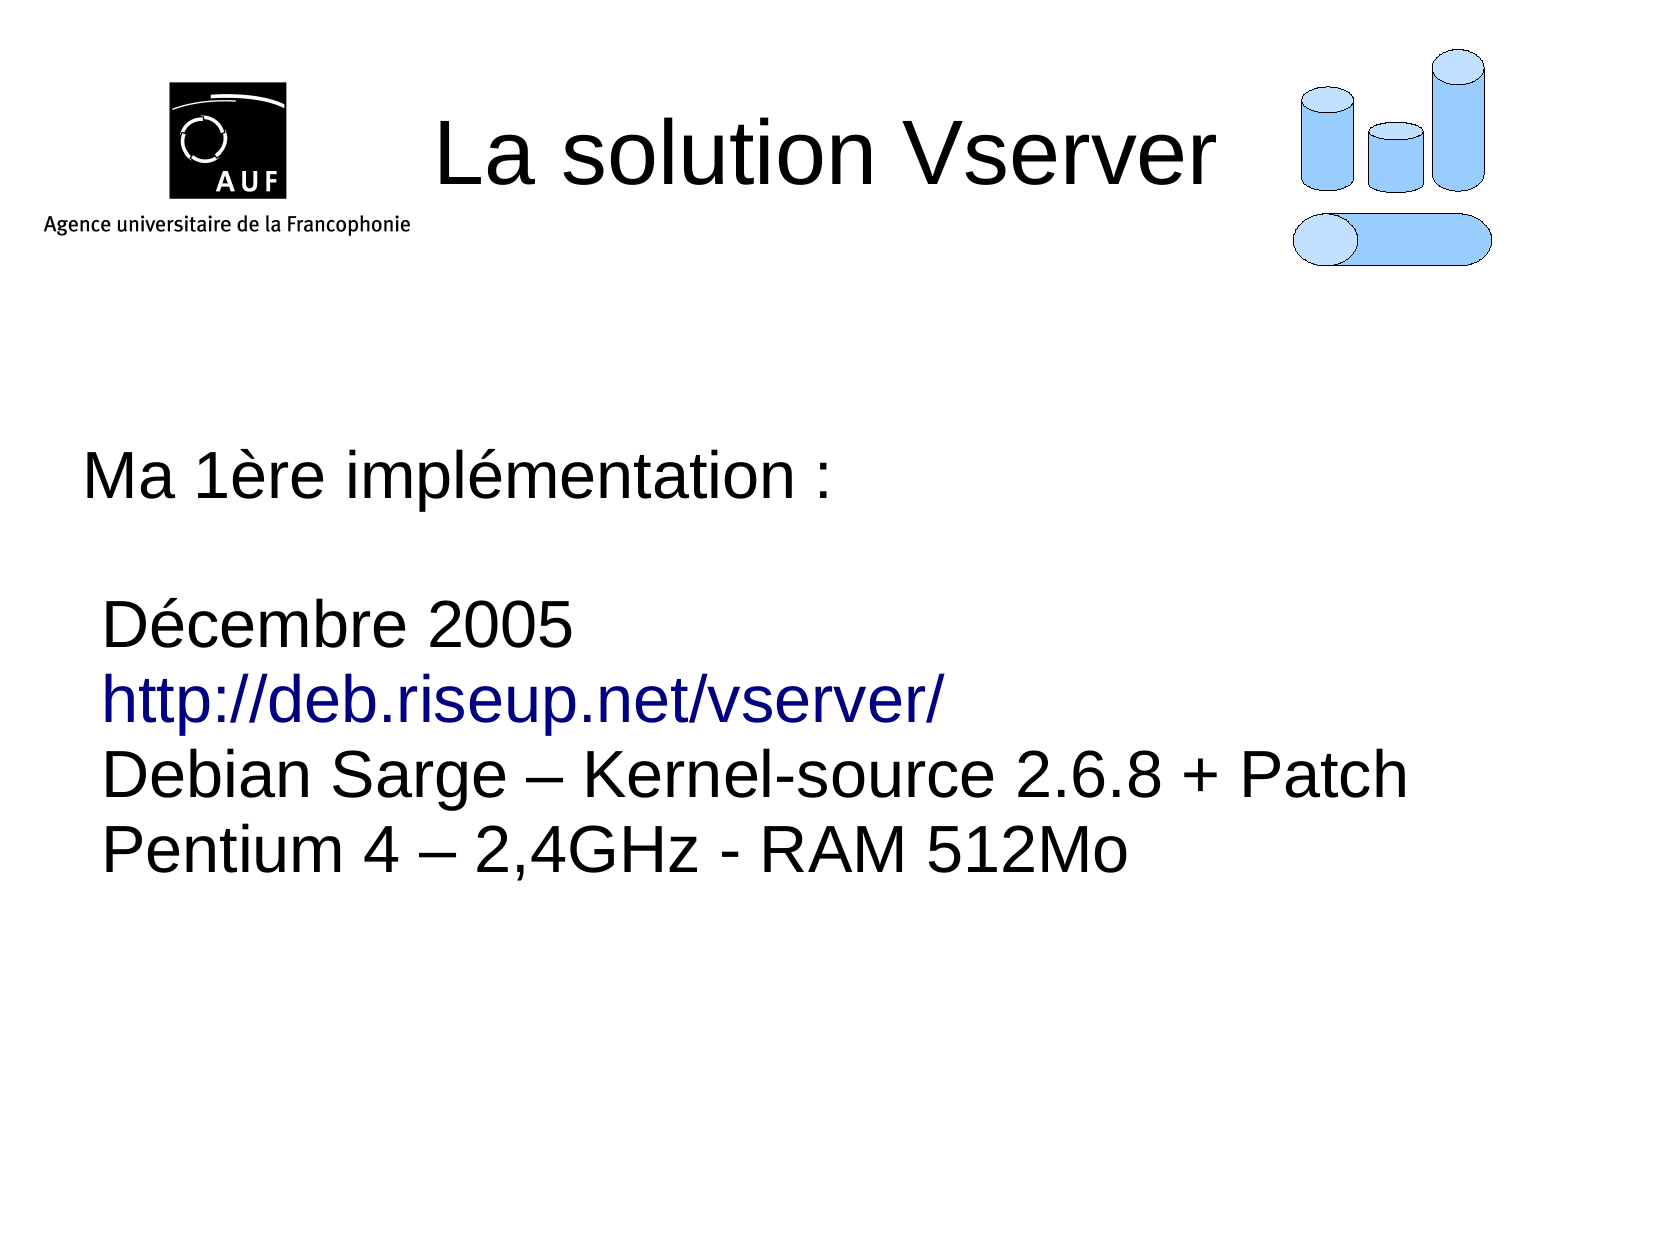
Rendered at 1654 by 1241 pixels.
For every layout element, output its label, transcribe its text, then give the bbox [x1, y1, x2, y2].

picture [40, 70, 414, 237]
subtitle Ma 1ère implémentation : Décembre 2005 http://deb.riseup.net/vserver/ Debian Sarge – Kernel-source 2.6.8 + Patch Pentium 4 – 2,4GHz - RAM 512Mo [82, 290, 1571, 1109]
title La solution Vserver [82, 49, 1571, 257]
text_box [1334, 257, 1484, 266]
